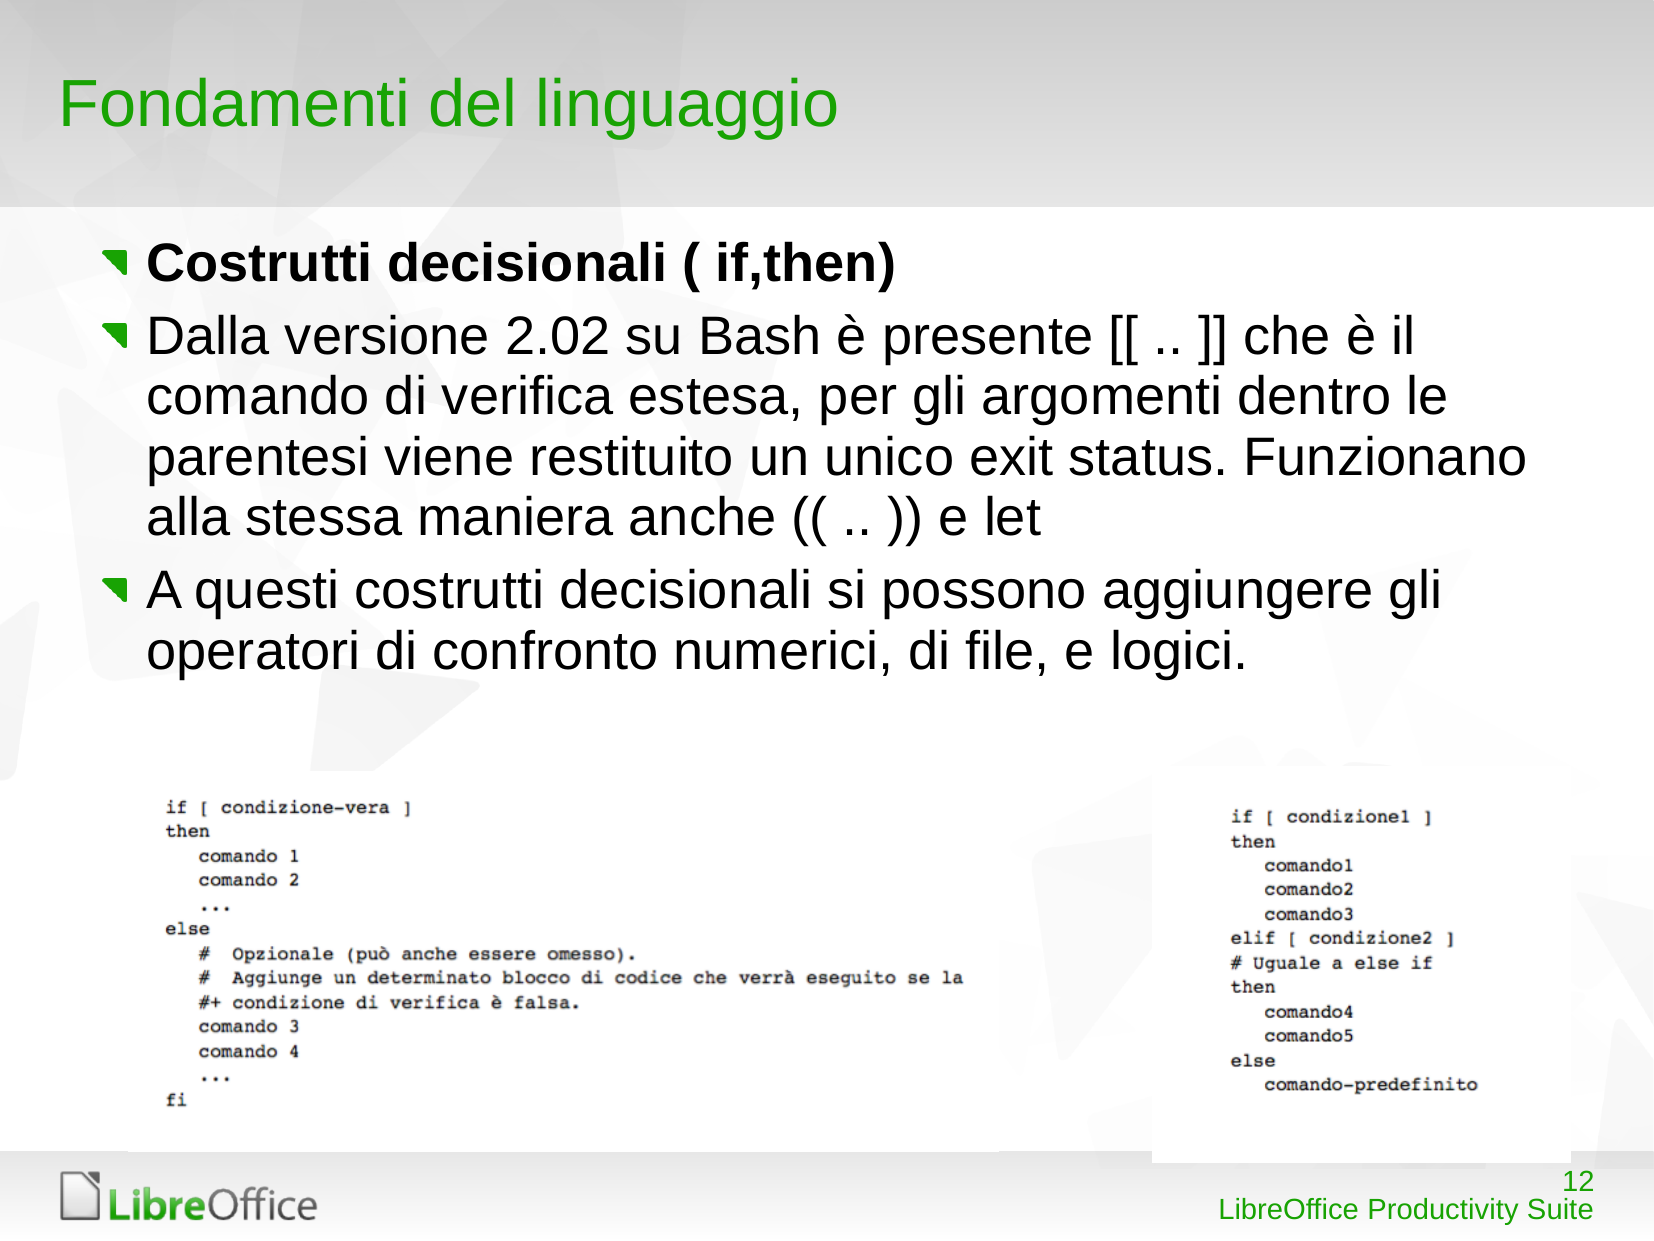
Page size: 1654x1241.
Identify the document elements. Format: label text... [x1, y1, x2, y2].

title Fondamenti del linguaggio [59, 29, 1595, 159]
picture [0, 0, 1654, 1240]
list Costrutti decisionali ( if,then) Dalla versione 2.02 su Bash è presente [[ .. ]] che è il comando di verifica estesa, per gli argomenti dentro le parentesi viene restituito un unico exit status. Funzionano alla stessa maniera anche (( .. )) e let A questi costrutti decisionali si possono aggiungere gli operatori di confronto numerici, di file, e logici. [59, 159, 1595, 691]
